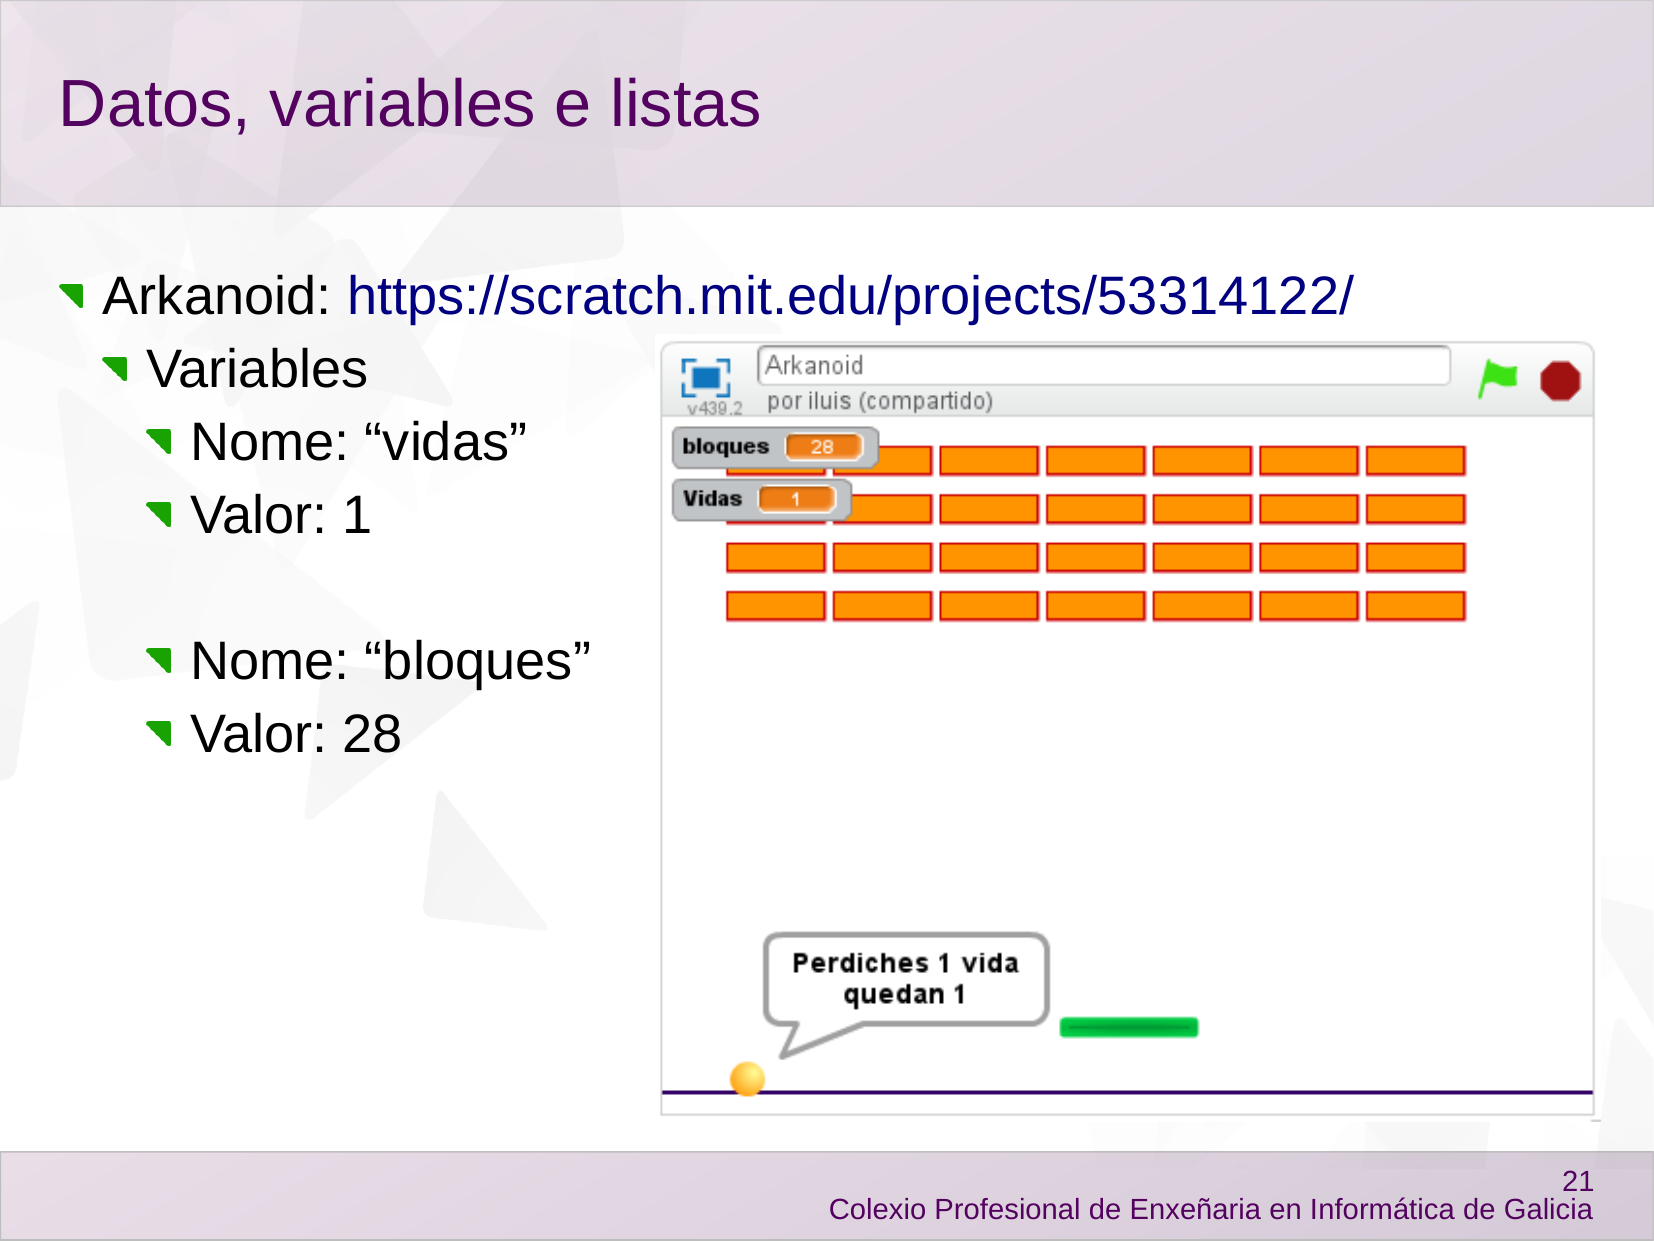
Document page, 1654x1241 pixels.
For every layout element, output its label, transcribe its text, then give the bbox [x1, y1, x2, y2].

picture [0, 0, 783, 931]
picture [655, 334, 1654, 1169]
title Datos, variables e listas [59, 29, 1595, 178]
list Arkanoid: https://scratch.mit.edu/projects/53314122/ Variables Nome: “vidas” Valor: 1 Nome: “bloques” Valor: 28 [59, 265, 1595, 986]
